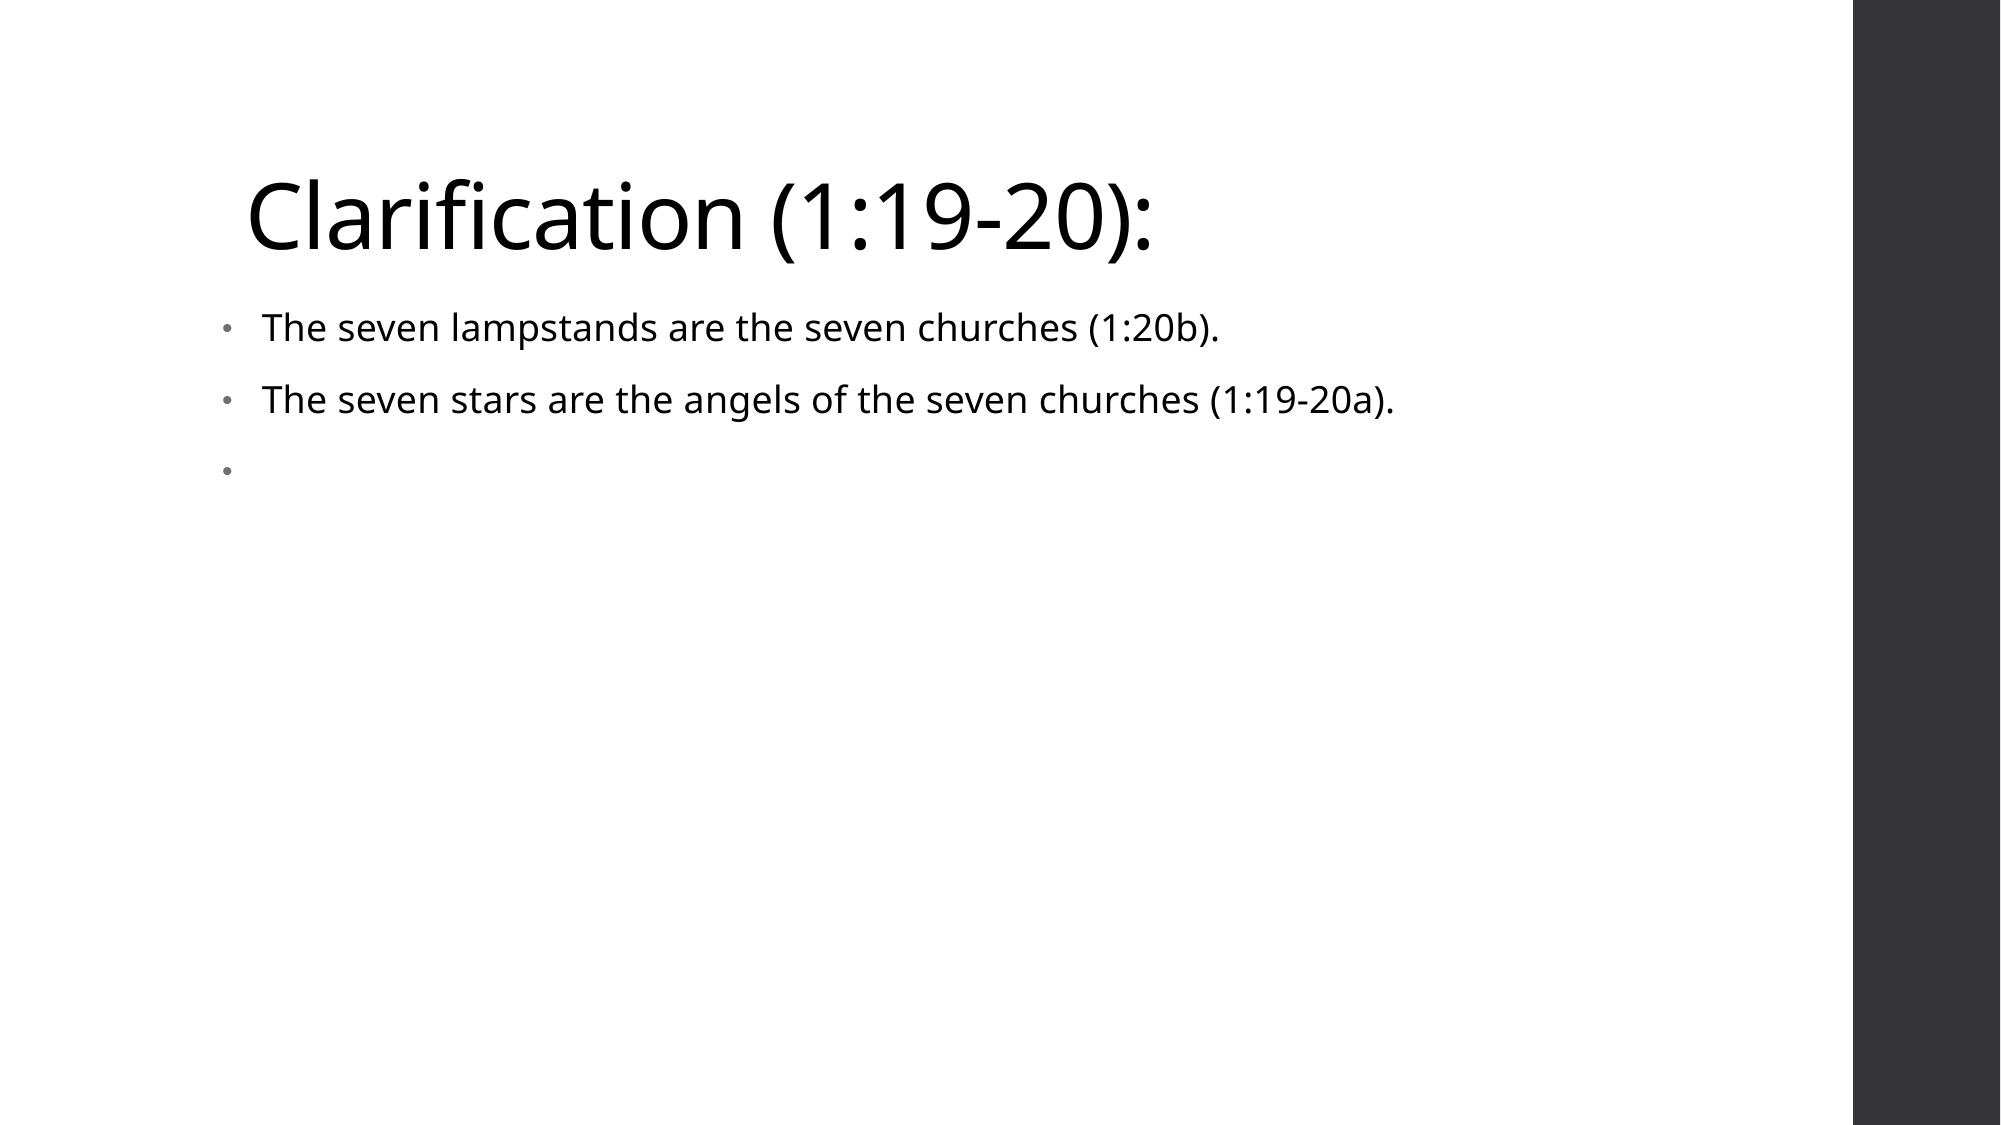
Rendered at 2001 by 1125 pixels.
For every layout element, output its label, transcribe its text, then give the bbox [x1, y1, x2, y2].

list The seven lampstands are the seven churches (1:20b). The seven stars are the angels of the seven churches (1:19-20a). [206, 299, 1617, 1014]
title Clarification (1:19-20): [206, 60, 1797, 278]
